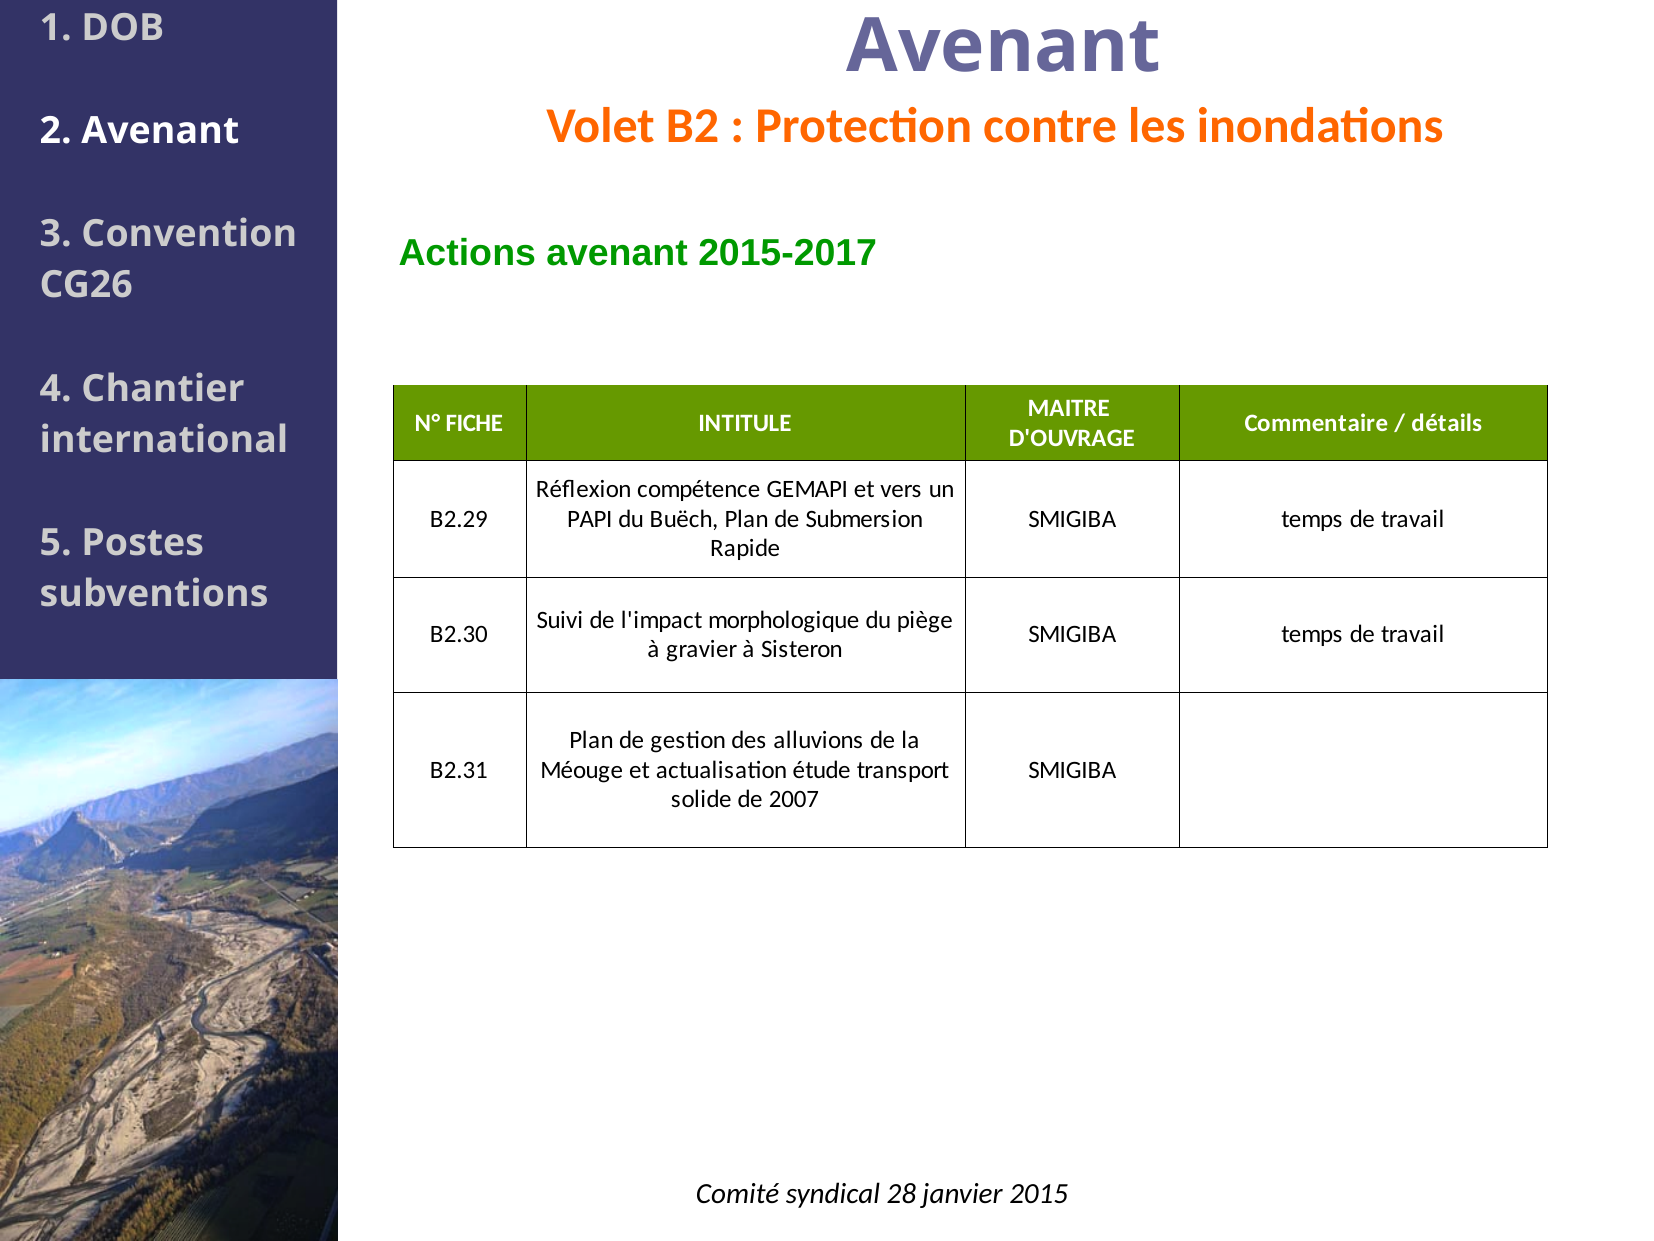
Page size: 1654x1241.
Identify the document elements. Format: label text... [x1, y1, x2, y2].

text_box Avenant [324, 0, 1654, 242]
picture [0, 679, 338, 1241]
text_box Actions avenant 2015-2017 [383, 224, 1182, 324]
text_box 1. DOB 2. Avenant 3. Convention CG26 4. Chantier international 5. Postes subventions 6. Natura [0, 0, 338, 679]
text_box Volet B2 : Protection contre les inondations [360, 97, 1630, 1146]
picture [392, 385, 1550, 850]
